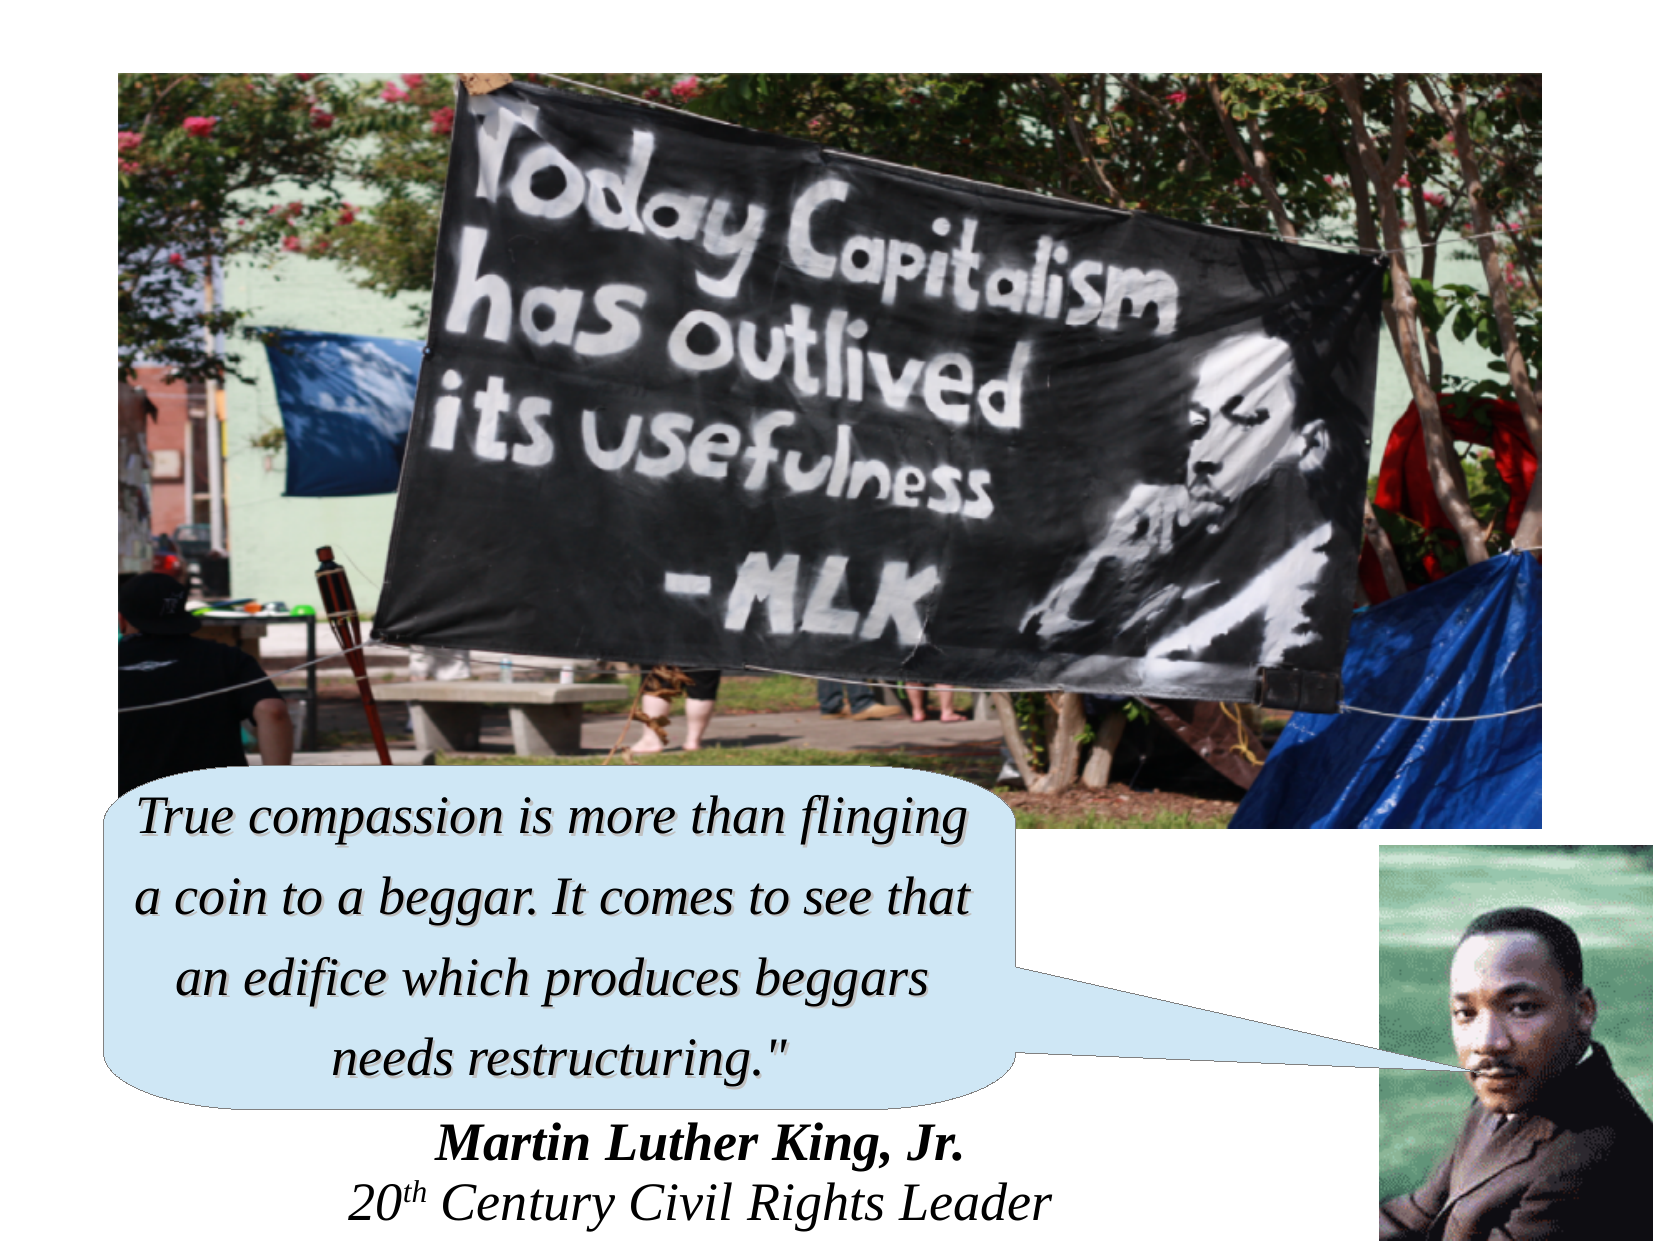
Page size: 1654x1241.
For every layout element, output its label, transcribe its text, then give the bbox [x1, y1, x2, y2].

picture [118, 73, 1542, 829]
text_box Martin Luther King, Jr. 20th Century Civil Rights Leader [239, 1104, 1163, 1241]
picture [1379, 845, 1653, 1241]
text_box True compassion is more than flinging a coin to a beggar. It comes to see that an edifice which produces beggars needs restructuring." [103, 765, 1481, 1110]
